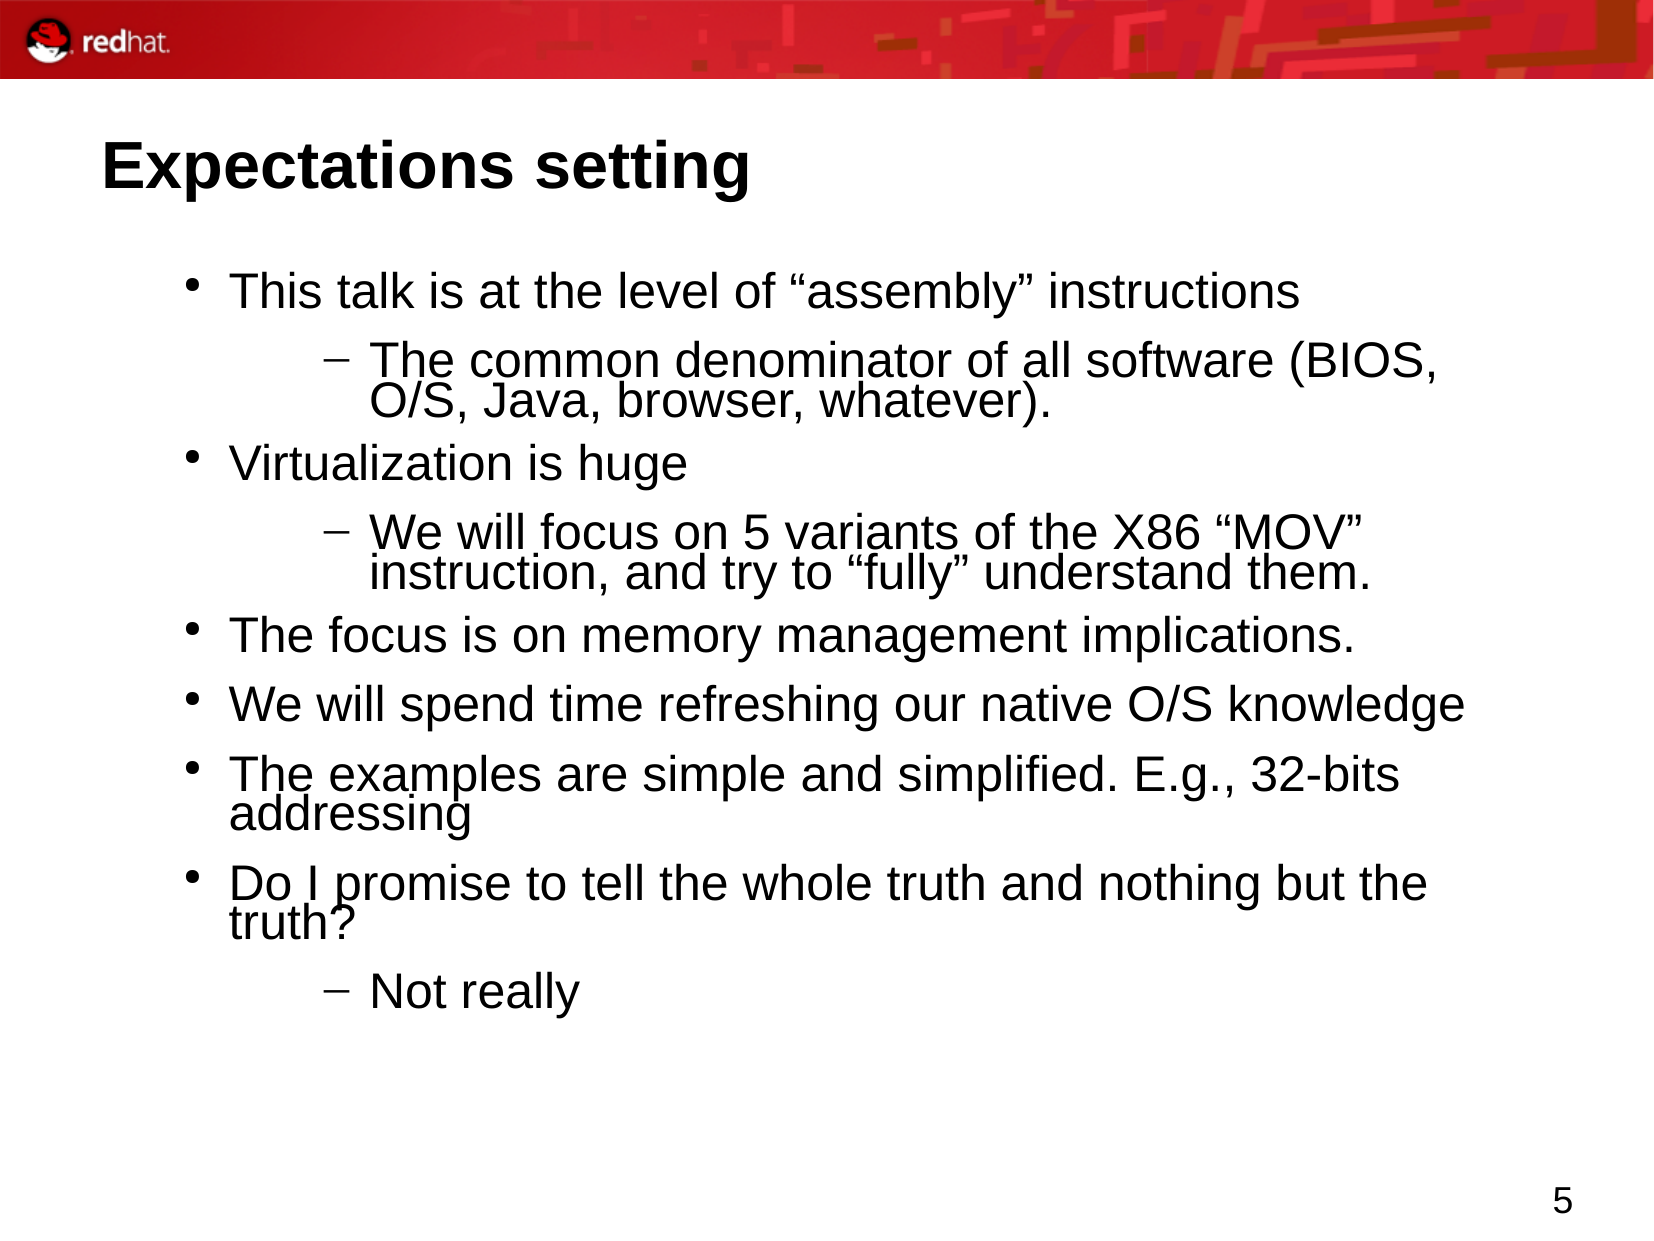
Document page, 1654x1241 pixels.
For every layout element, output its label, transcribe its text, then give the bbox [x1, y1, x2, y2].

list This talk is at the level of “assembly” instructions The common denominator of all software (BIOS, O/S, Java, browser, whatever). Virtualization is huge We will focus on 5 variants of the X86 “MOV” instruction, and try to “fully” understand them. The focus is on memory management implications. We will spend time refreshing our native O/S knowledge The examples are simple and simplified. E.g., 32-bits addressing Do I promise to tell the whole truth and nothing but the truth? Not really [112, 255, 1538, 1088]
picture [0, 0, 1654, 79]
title Expectations setting [86, 86, 1576, 252]
